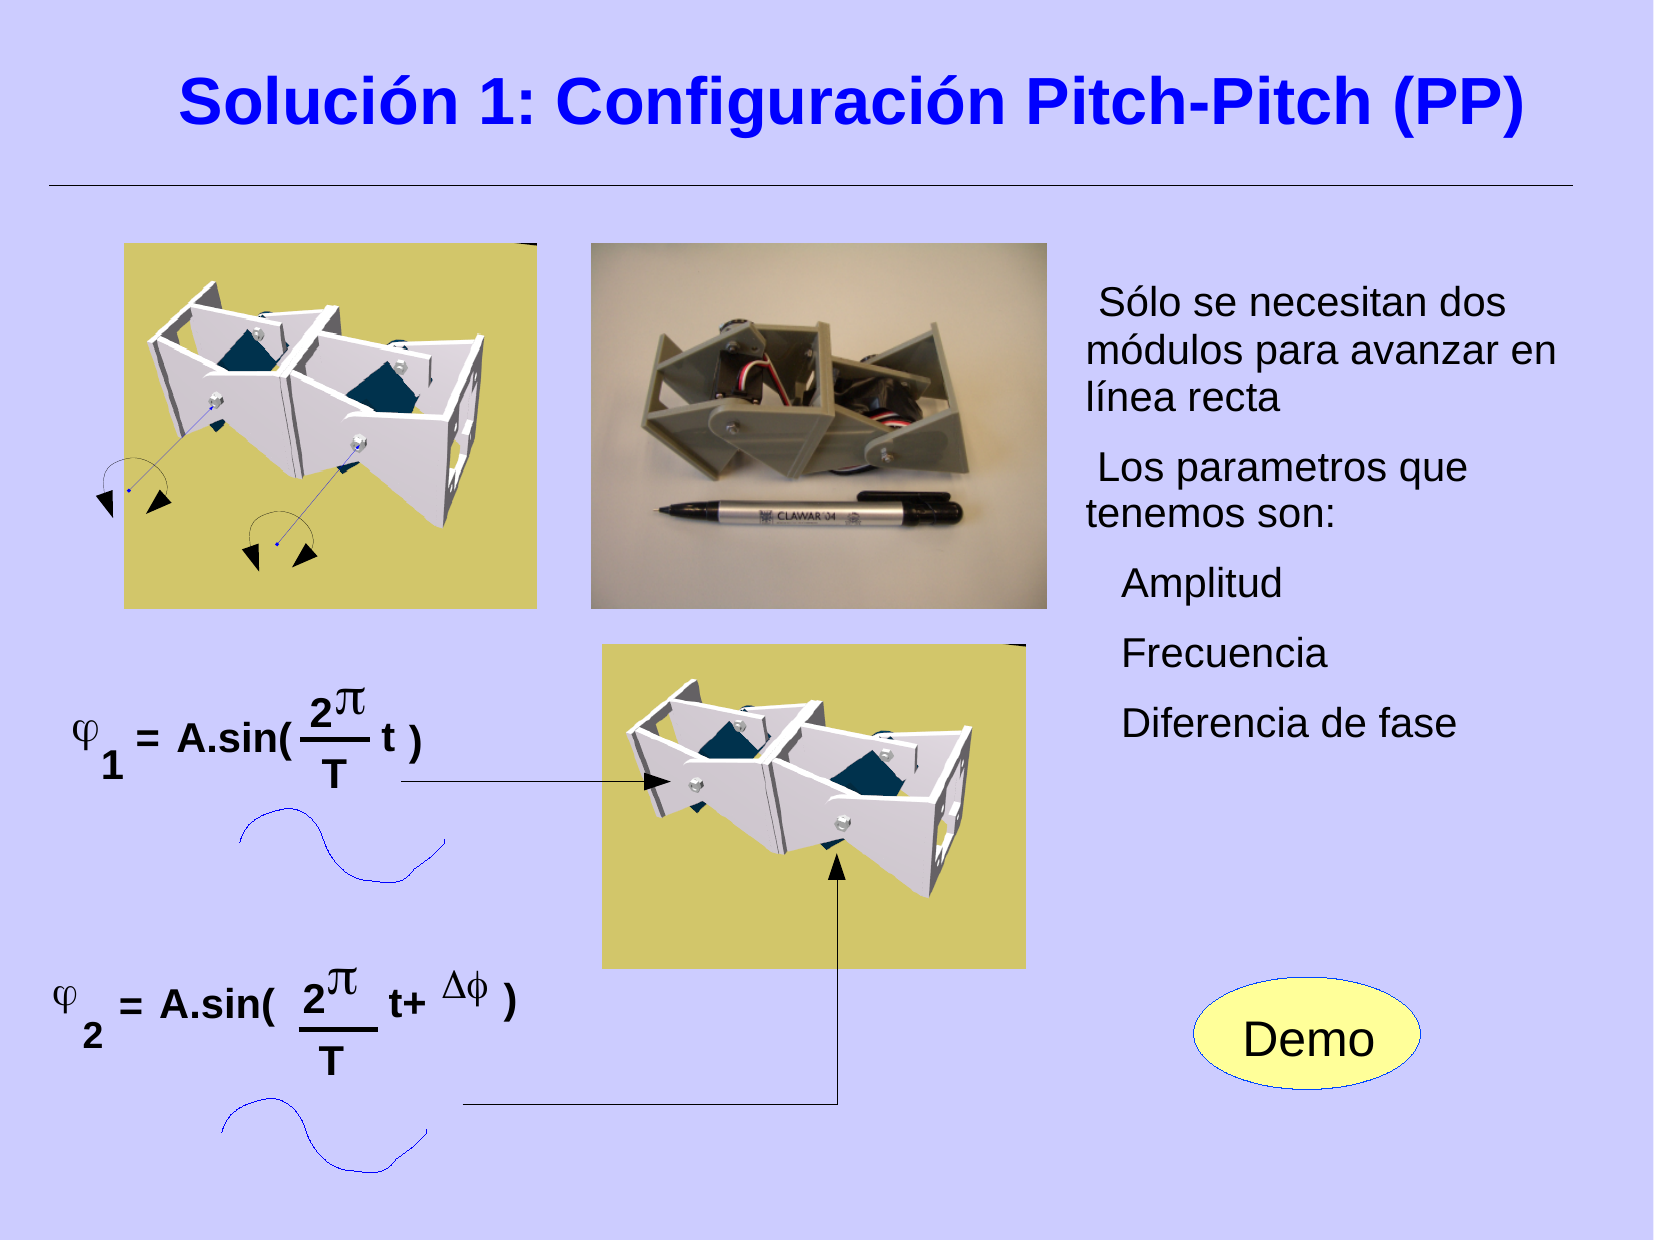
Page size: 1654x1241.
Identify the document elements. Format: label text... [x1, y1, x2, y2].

text_box T [321, 751, 353, 819]
text_box A.sin( [176, 714, 315, 782]
text_box Sólo se necesitan dos módulos para avanzar en línea recta Los parametros que tenemos son: Amplitud Frecuencia Diferencia de fase [1085, 271, 1608, 750]
text_box Demo [1242, 1011, 1374, 1068]
picture [124, 243, 537, 609]
text_box j [52, 976, 85, 1046]
text_box [1193, 977, 1421, 1090]
text_box t+ [388, 979, 428, 1027]
text_box 1 [100, 741, 125, 805]
text_box ) [503, 976, 522, 1045]
text_box Df [441, 969, 502, 1039]
text_box T [318, 1037, 354, 1111]
text_box = [118, 982, 150, 1051]
text_box A.sin( [159, 980, 292, 1049]
text_box j [71, 709, 102, 770]
text_box p [335, 675, 371, 750]
text_box p [327, 955, 360, 1030]
text_box t [381, 713, 415, 781]
picture [591, 243, 1047, 609]
text_box 2 [309, 690, 338, 758]
text_box 2 [82, 1014, 105, 1066]
text_box ) [408, 717, 426, 785]
picture [602, 644, 1026, 969]
title Solución 1: Configuración Pitch-Pitch (PP) [132, 0, 1592, 191]
text_box = [135, 714, 165, 782]
text_box 2 [302, 976, 335, 1050]
